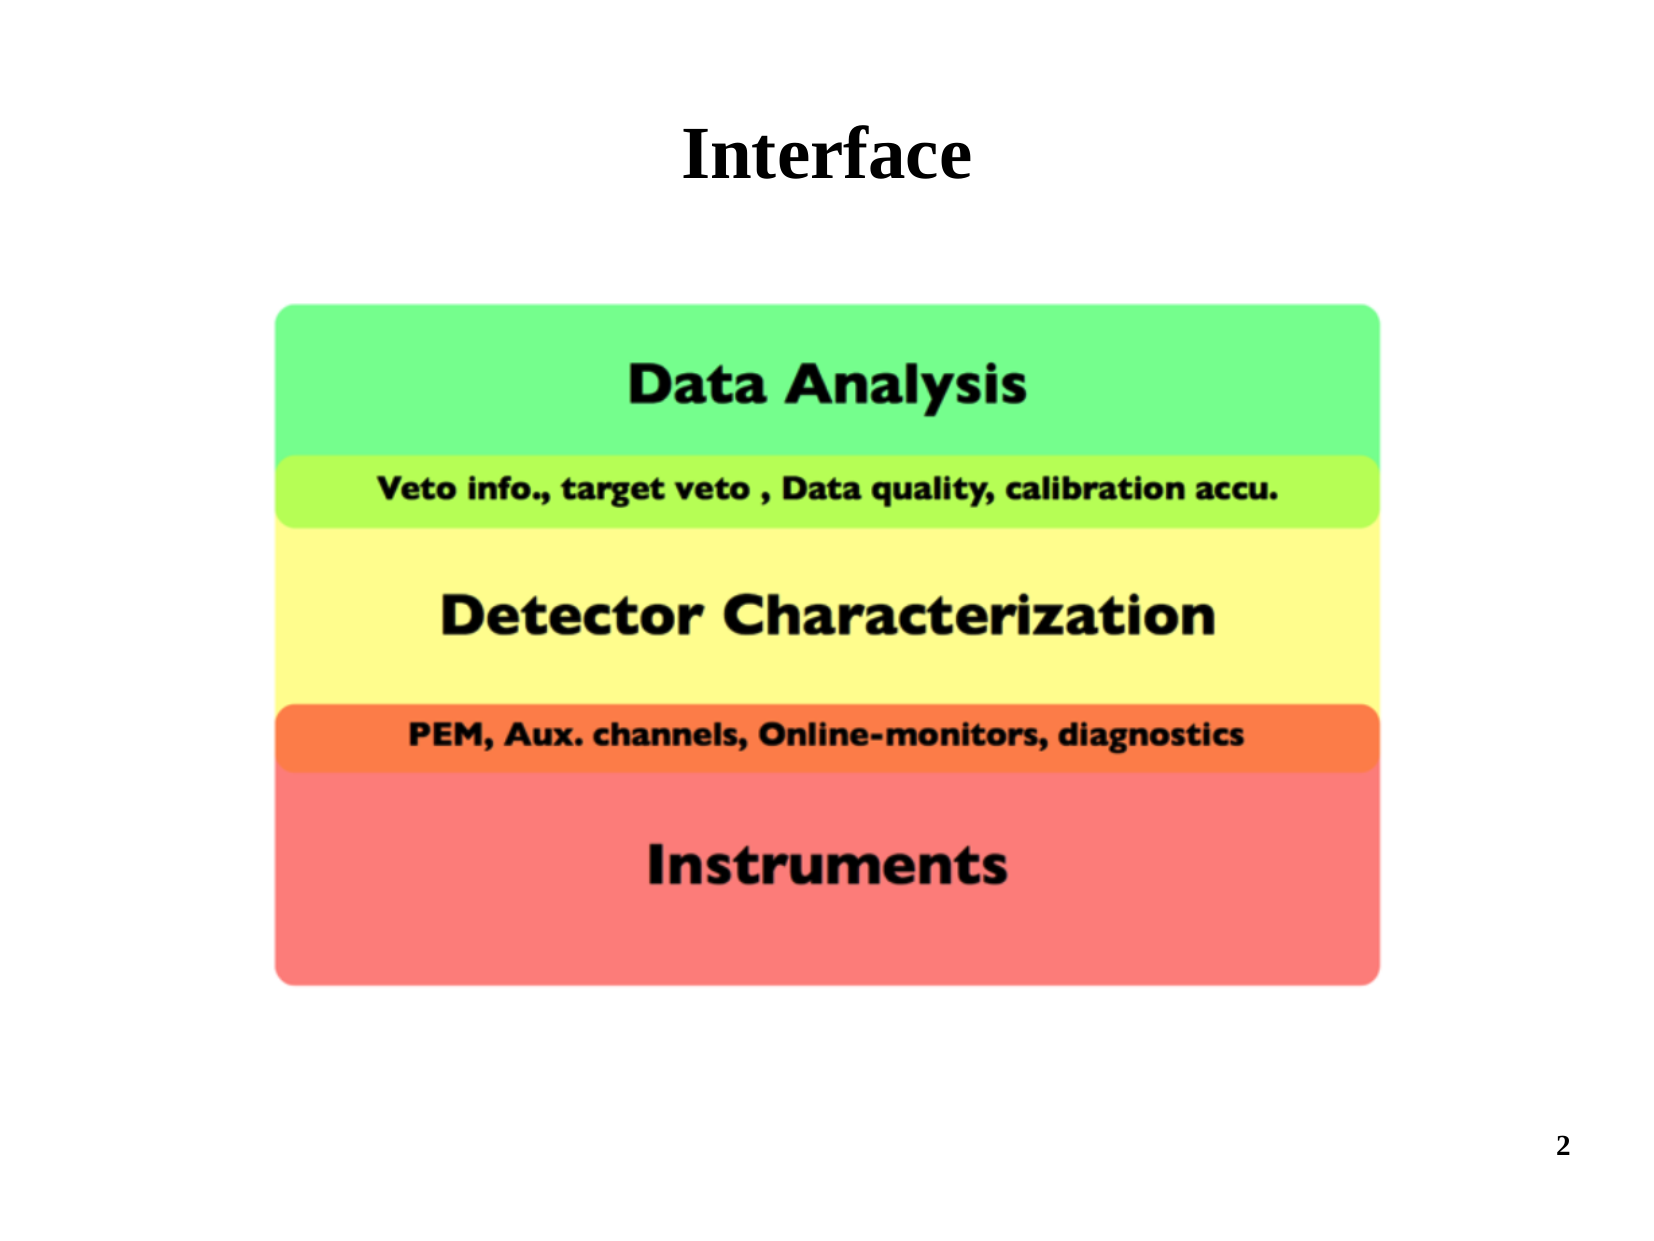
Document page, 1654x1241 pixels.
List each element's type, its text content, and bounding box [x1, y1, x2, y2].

title Interface [82, 49, 1571, 257]
picture [251, 290, 1403, 1010]
